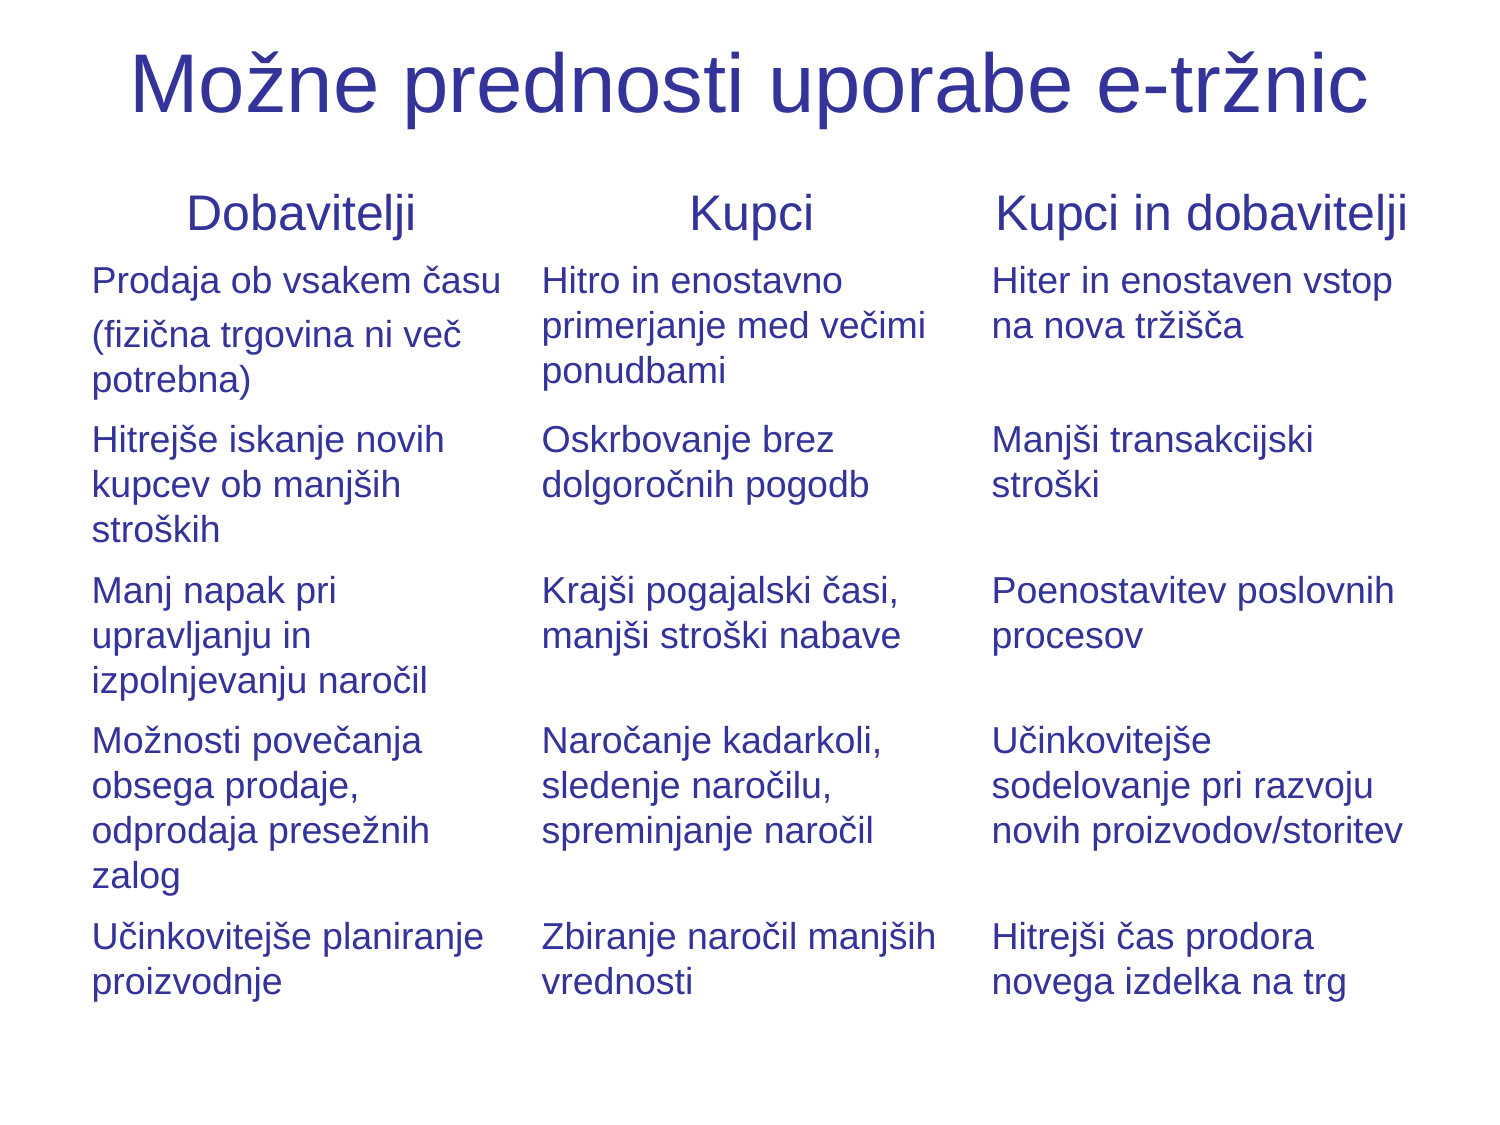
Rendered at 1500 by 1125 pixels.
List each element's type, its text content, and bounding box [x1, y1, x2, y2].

table_cell Zbiranje naročil manjših vrednosti [527, 904, 977, 1009]
table_cell Hitrejše iskanje novih kupcev ob manjših stroških [77, 408, 527, 558]
table_cell Učinkovitejše planiranje proizvodnje [77, 904, 527, 1009]
table_cell Manj napak pri upravljanju in izpolnjevanju naročil [77, 558, 527, 709]
table_cell Hiter in enostaven vstop na nova tržišča [977, 248, 1427, 408]
table_cell Poenostavitev poslovnih procesov [977, 558, 1427, 709]
table_cell Hitrejši čas prodora novega izdelka na trg [977, 904, 1427, 1009]
table_cell Krajši pogajalski časi, manjši stroški nabave [527, 558, 977, 709]
table_header Dobavitelji [77, 173, 527, 248]
table_header Kupci [527, 173, 977, 248]
table_header Kupci in dobavitelji [977, 173, 1427, 248]
table_cell Naročanje kadarkoli, sledenje naročilu, spreminjanje naročil [527, 709, 977, 904]
table_cell Manjši transakcijski stroški [977, 408, 1427, 558]
table_cell Oskrbovanje brez dolgoročnih pogodb [527, 408, 977, 558]
table_cell Hitro in enostavno primerjanje med večimi ponudbami [527, 248, 977, 408]
table_cell Prodaja ob vsakem času (fizična trgovina ni več potrebna) [77, 248, 527, 408]
table_cell Možnosti povečanja obsega prodaje, odprodaja presežnih zalog [77, 709, 527, 904]
table_cell Učinkovitejše sodelovanje pri razvoju novih proizvodov/storitev [977, 709, 1427, 904]
title Možne prednosti uporabe e-tržnic [75, 21, 1426, 138]
